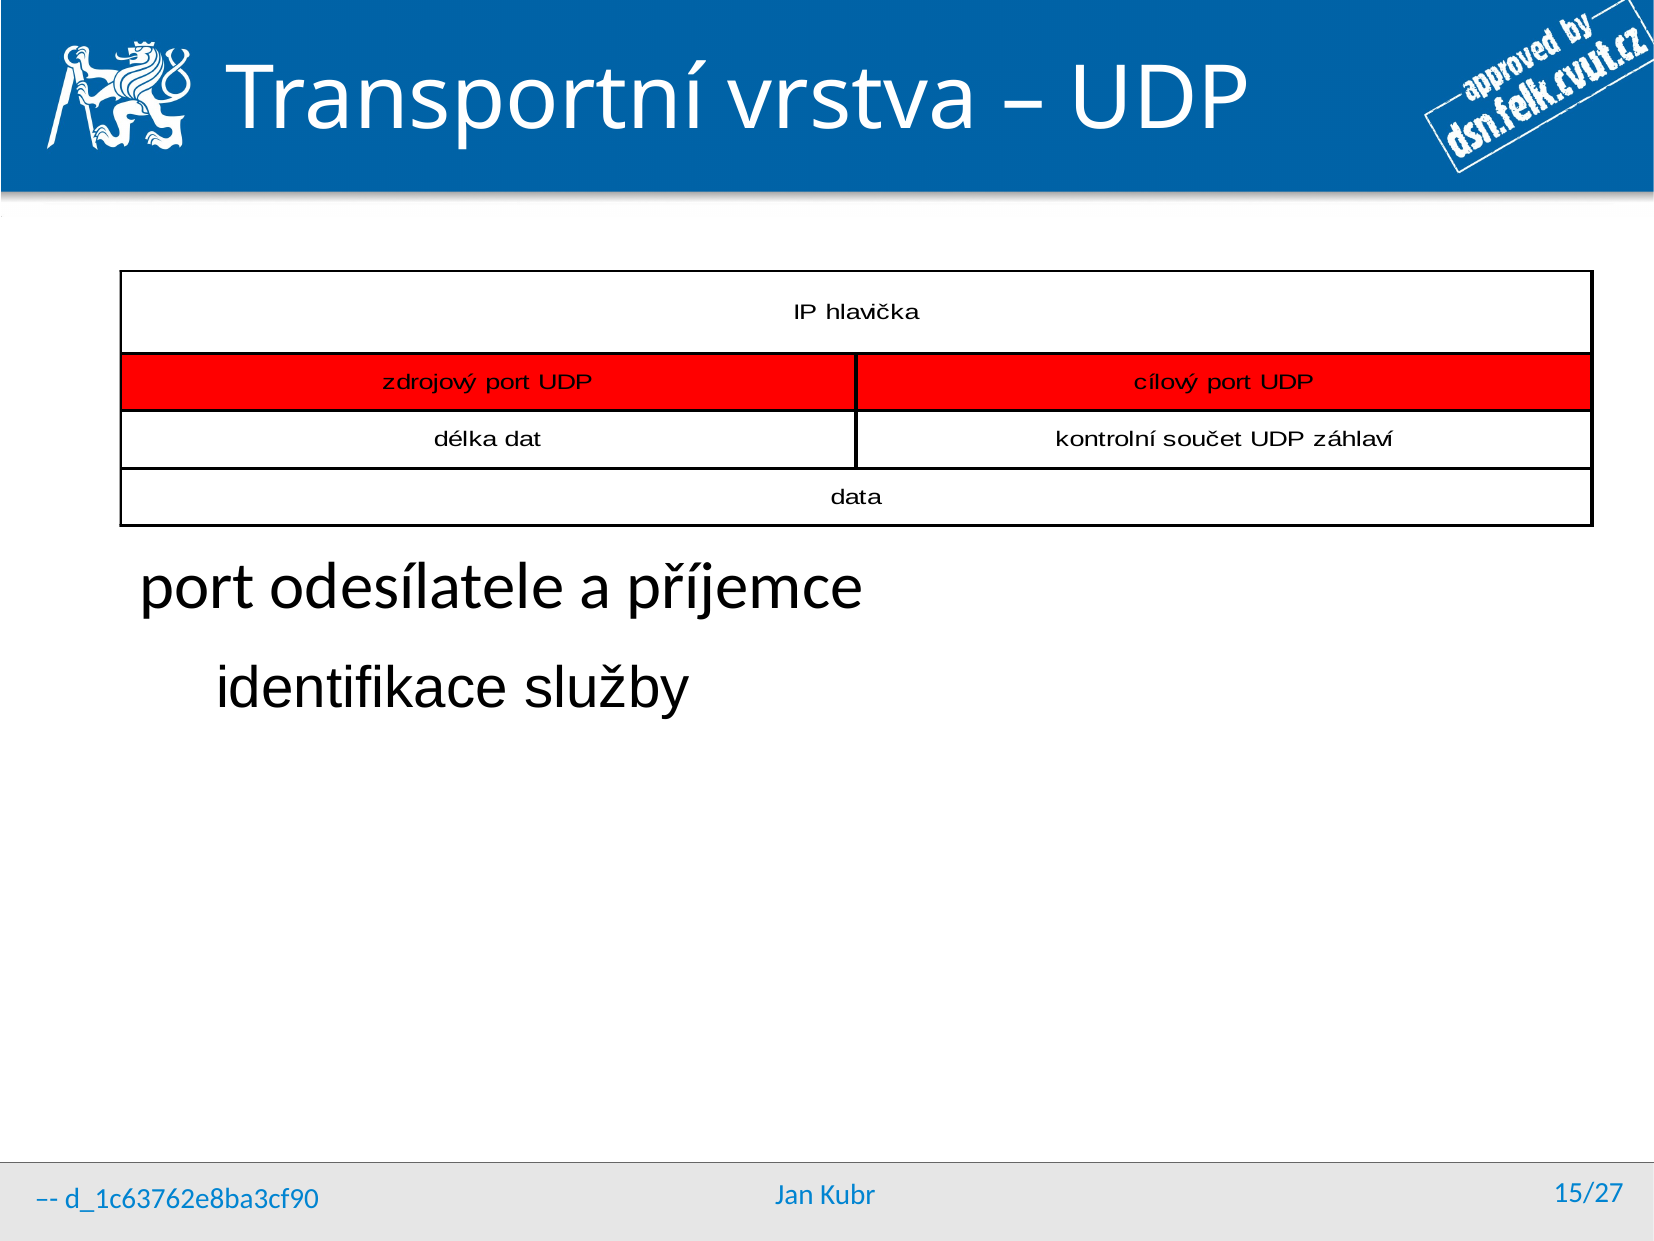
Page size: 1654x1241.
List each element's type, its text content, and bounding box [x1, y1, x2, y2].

list port odesílatele a příjemce identifikace služby [121, 558, 1534, 1111]
chart [119, 270, 1598, 528]
title Transportní vrstva – UDP [225, 0, 1426, 188]
picture [1, 0, 1654, 217]
